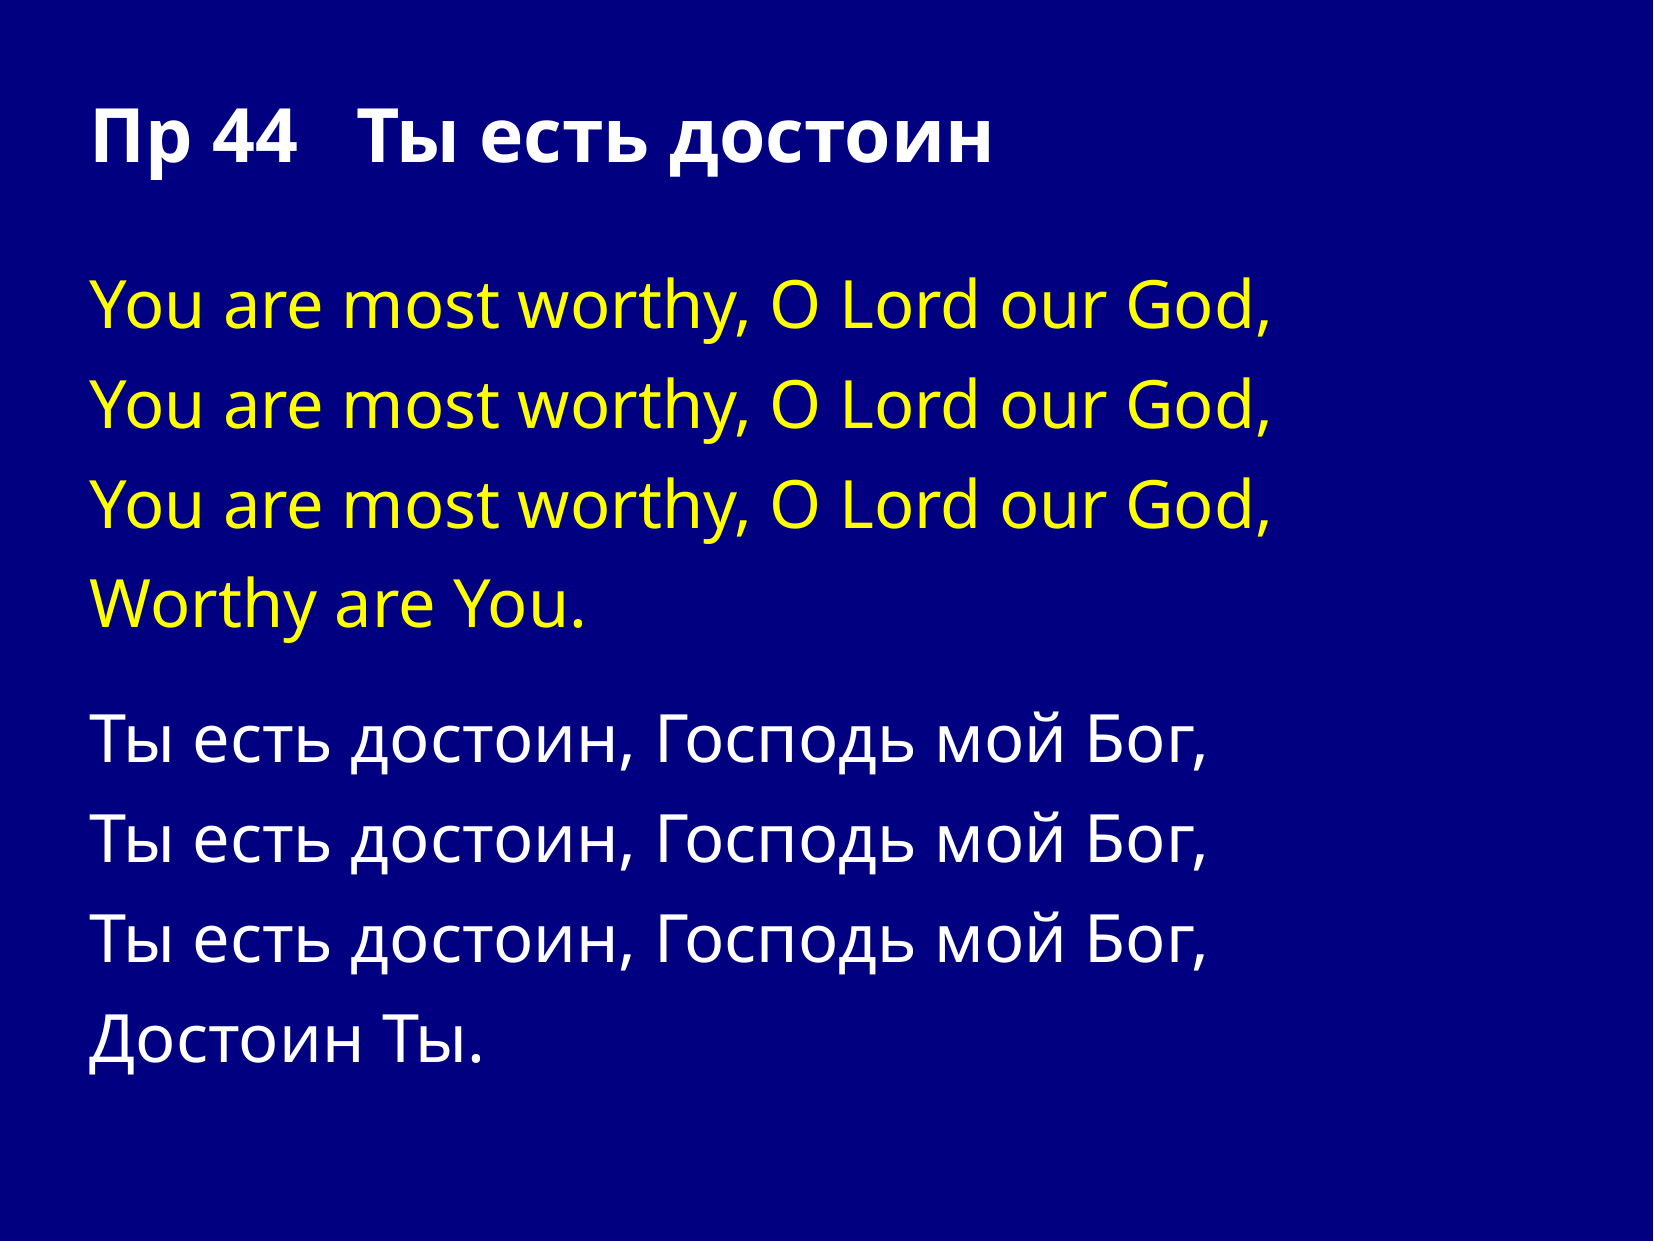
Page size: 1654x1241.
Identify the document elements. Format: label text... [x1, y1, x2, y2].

text_box Ты есть достоин, Господь мой Бог, Ты есть достоин, Господь мой Бог, Ты есть достоин, Господь мой Бог, Достоин Ты. [75, 675, 1576, 1163]
text_box Пр 44 Ты есть достоин [75, 75, 1576, 188]
text_box You are most worthy, O Lord our God, You are most worthy, O Lord our God, You are most worthy, O Lord our God, Worthy are You. [75, 188, 1576, 638]
